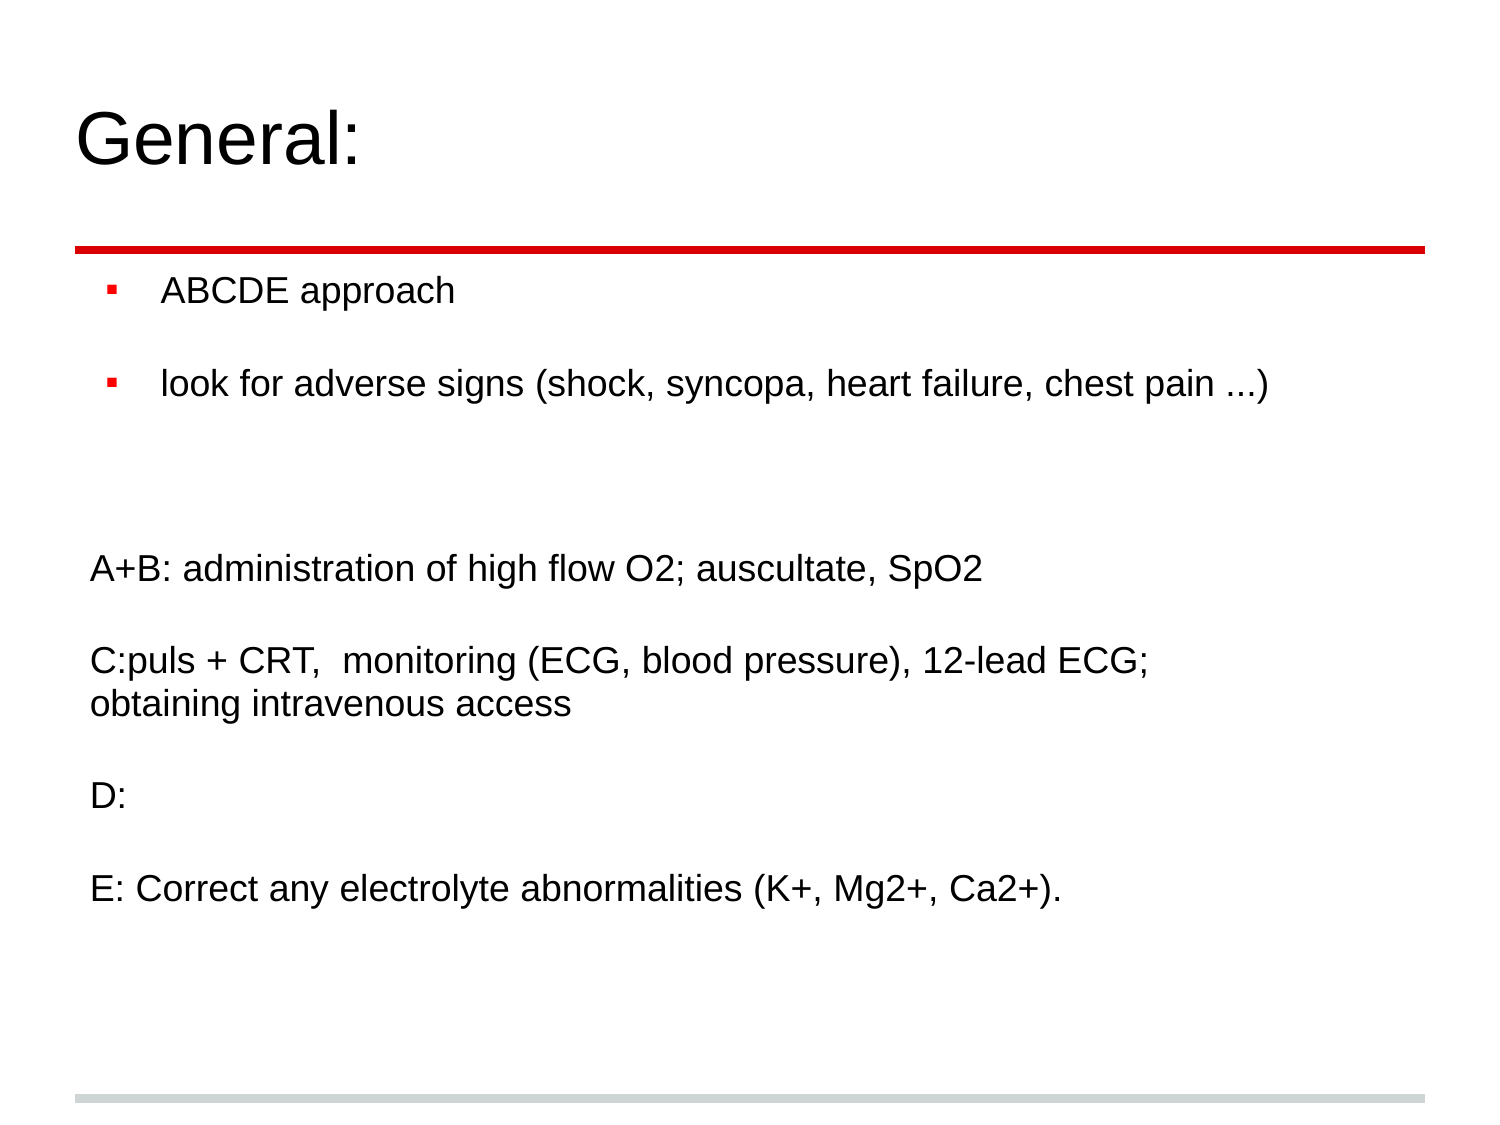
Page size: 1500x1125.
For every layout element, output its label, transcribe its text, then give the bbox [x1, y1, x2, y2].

title General: [75, 45, 1425, 233]
list ABCDE approach look for adverse signs (shock, syncopa, heart failure, chest pain ...) A+B: administration of high flow O2; auscultate, SpO2 C:puls + CRT, monitoring (ECG, blood pressure), 12-lead ECG; obtaining intravenous access D: E: Correct any electrolyte abnormalities (K+, Mg2+, Ca2+). [75, 262, 1425, 1078]
